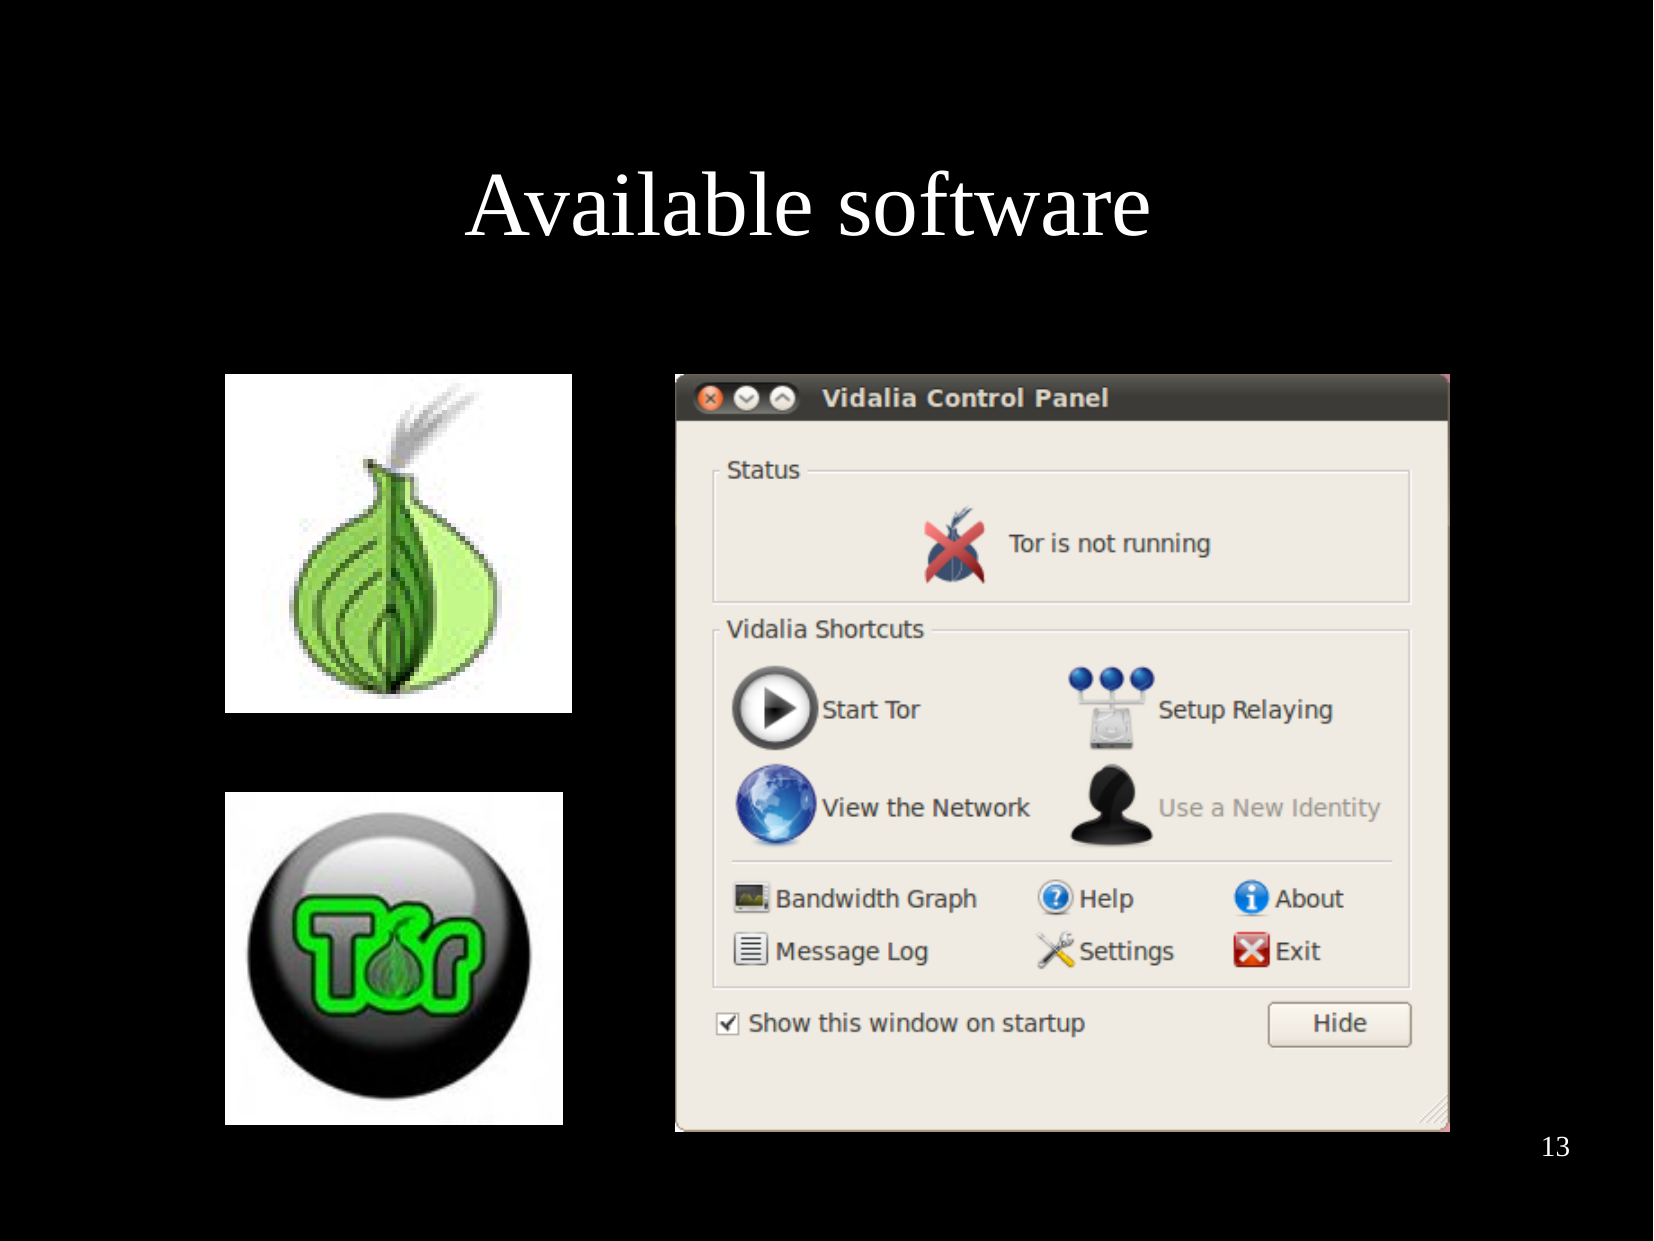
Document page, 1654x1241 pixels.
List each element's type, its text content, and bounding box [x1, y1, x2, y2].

text_box Available software [450, 146, 1169, 263]
picture [225, 792, 563, 1126]
picture [675, 374, 1450, 1133]
picture [225, 374, 572, 713]
